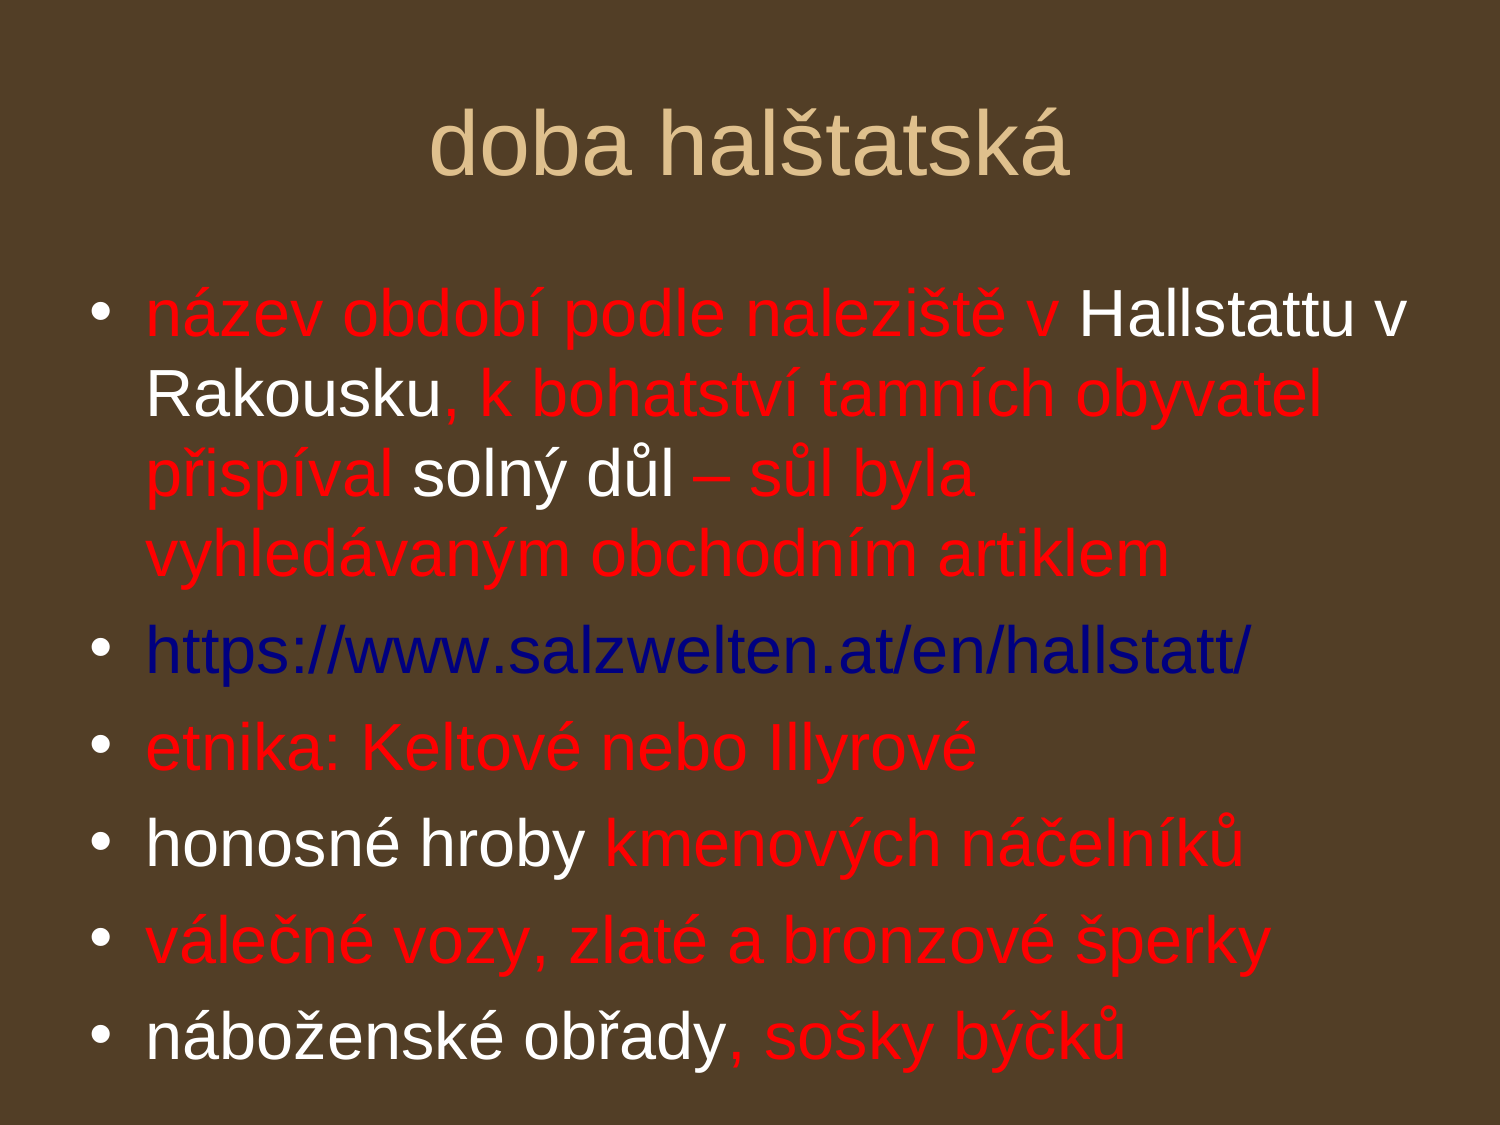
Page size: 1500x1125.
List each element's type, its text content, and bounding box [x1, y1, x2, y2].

title doba halštatská [75, 45, 1426, 233]
list název období podle naleziště v Hallstattu v Rakousku, k bohatství tamních obyvatel přispíval solný důl – sůl byla vyhledávaným obchodním artiklem https://www.salzwelten.at/en/hallstatt/ etnika: Keltové nebo Illyrové honosné hroby kmenových náčelníků válečné vozy, zlaté a bronzové šperky náboženské obřady, sošky býčků [75, 262, 1426, 1005]
